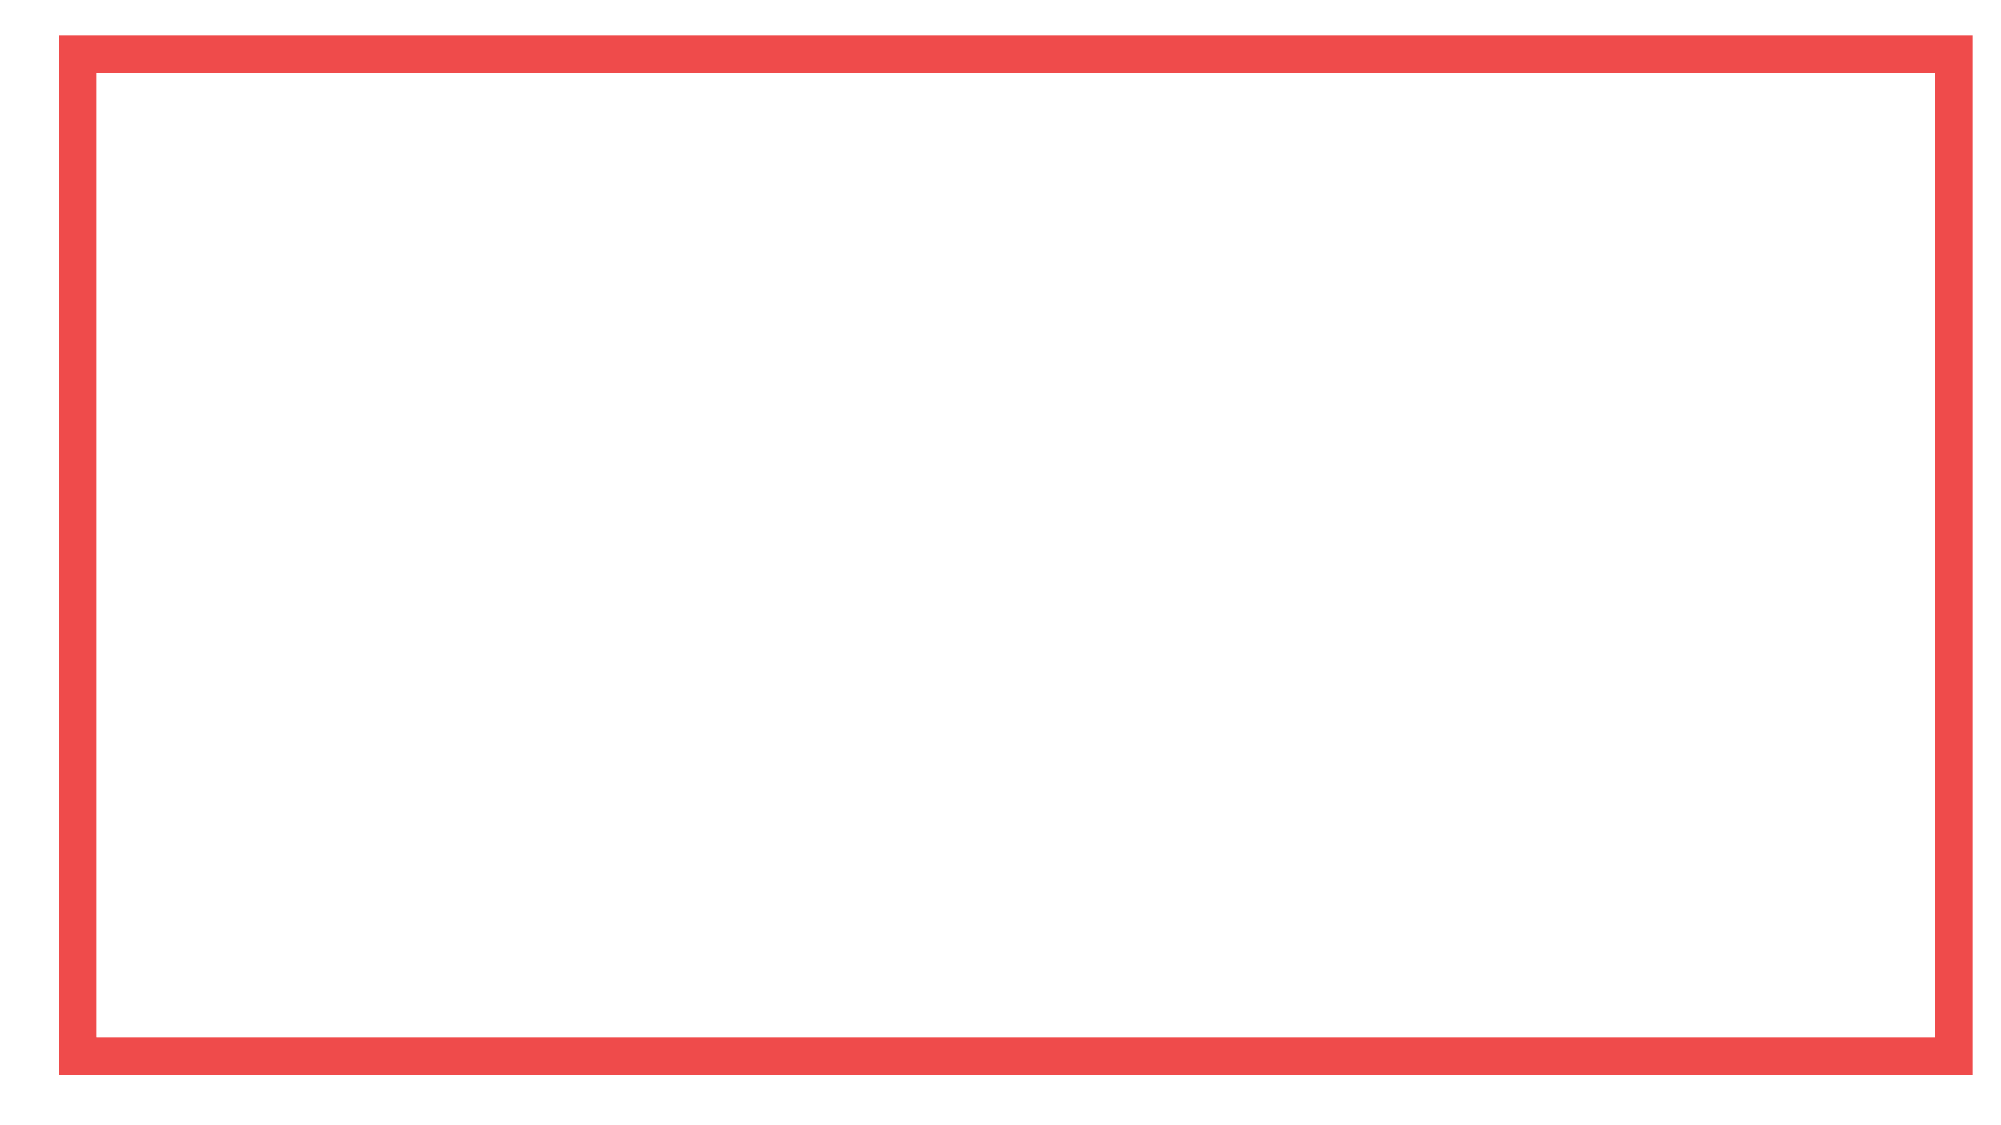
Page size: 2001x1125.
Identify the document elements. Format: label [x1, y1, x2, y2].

text_box [59, 35, 1973, 1075]
